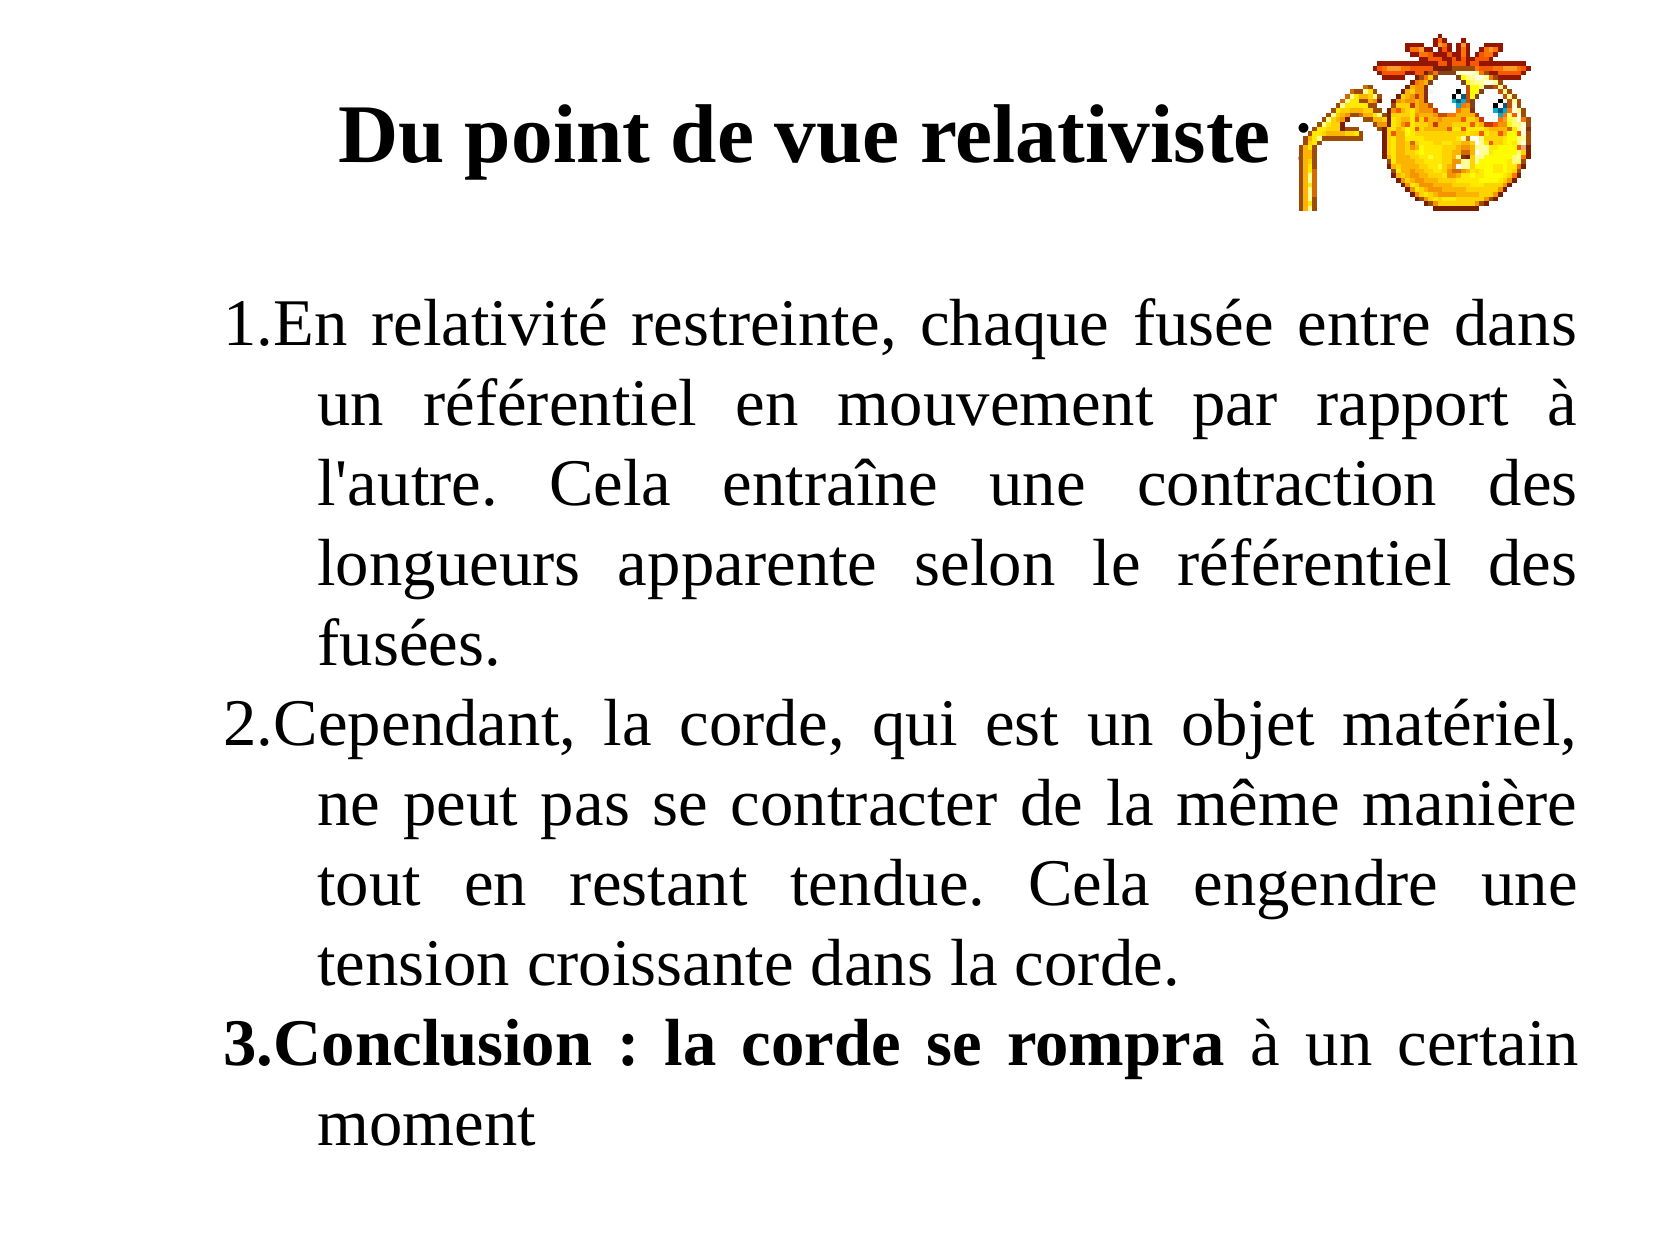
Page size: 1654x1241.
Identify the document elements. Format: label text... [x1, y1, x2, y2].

picture [1299, 35, 1531, 211]
text_box Du point de vue relativiste : En relativité restreinte, chaque fusée entre dans un référentiel en mouvement par rapport à l'autre. Cela entraîne une contraction des longueurs apparente selon le référentiel des fusées. Cependant, la corde, qui est un objet matériel, ne peut pas se contracter de la même manière tout en restant tendue. Cela engendre une tension croissante dans la corde. Conclusion : la corde se rompra à un certain moment [58, 71, 1595, 1097]
